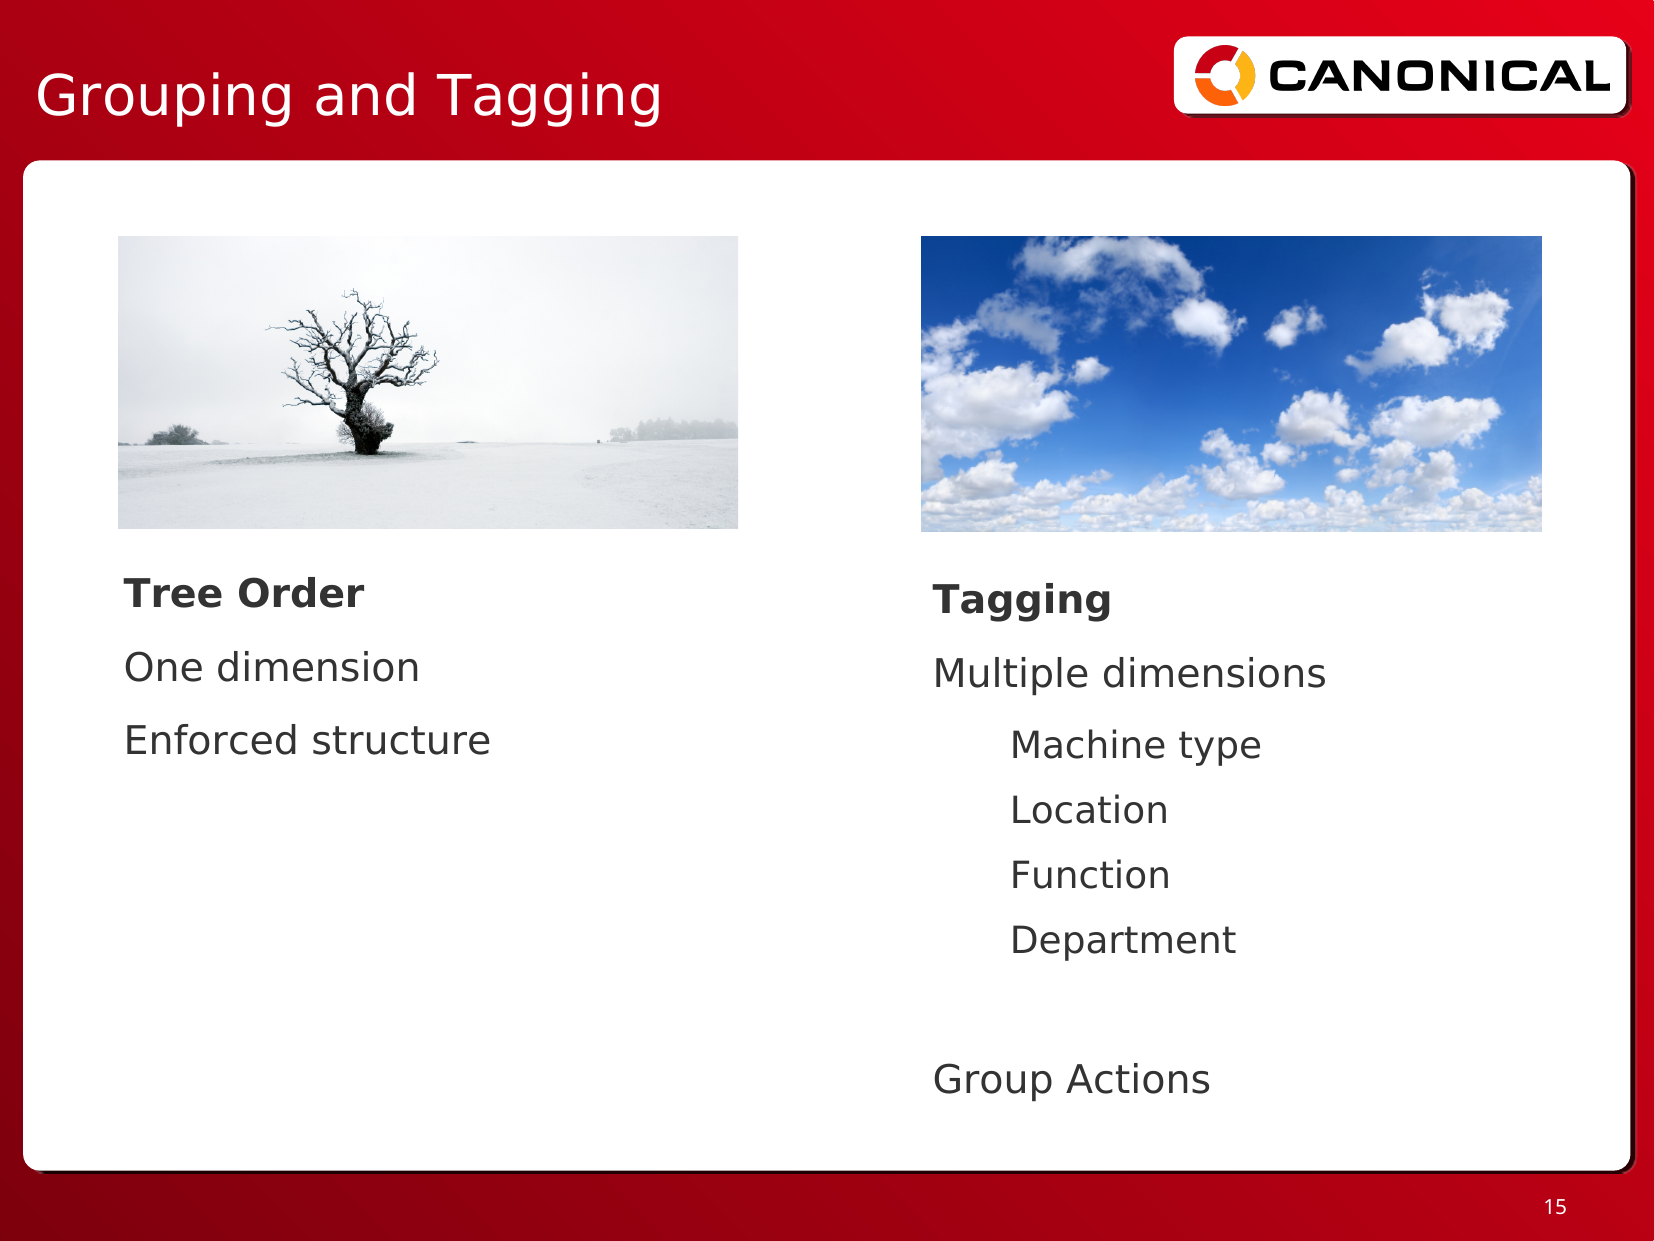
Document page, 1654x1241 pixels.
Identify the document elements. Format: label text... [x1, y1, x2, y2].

list Tree Order One dimension Enforced structure [106, 572, 868, 1134]
picture [921, 236, 1542, 532]
list Tagging Multiple dimensions Machine type Location Function Department Group Actions [915, 578, 1536, 1140]
title Grouping and Tagging [35, 0, 1523, 201]
picture [1523, 45, 1610, 106]
picture [118, 236, 739, 529]
